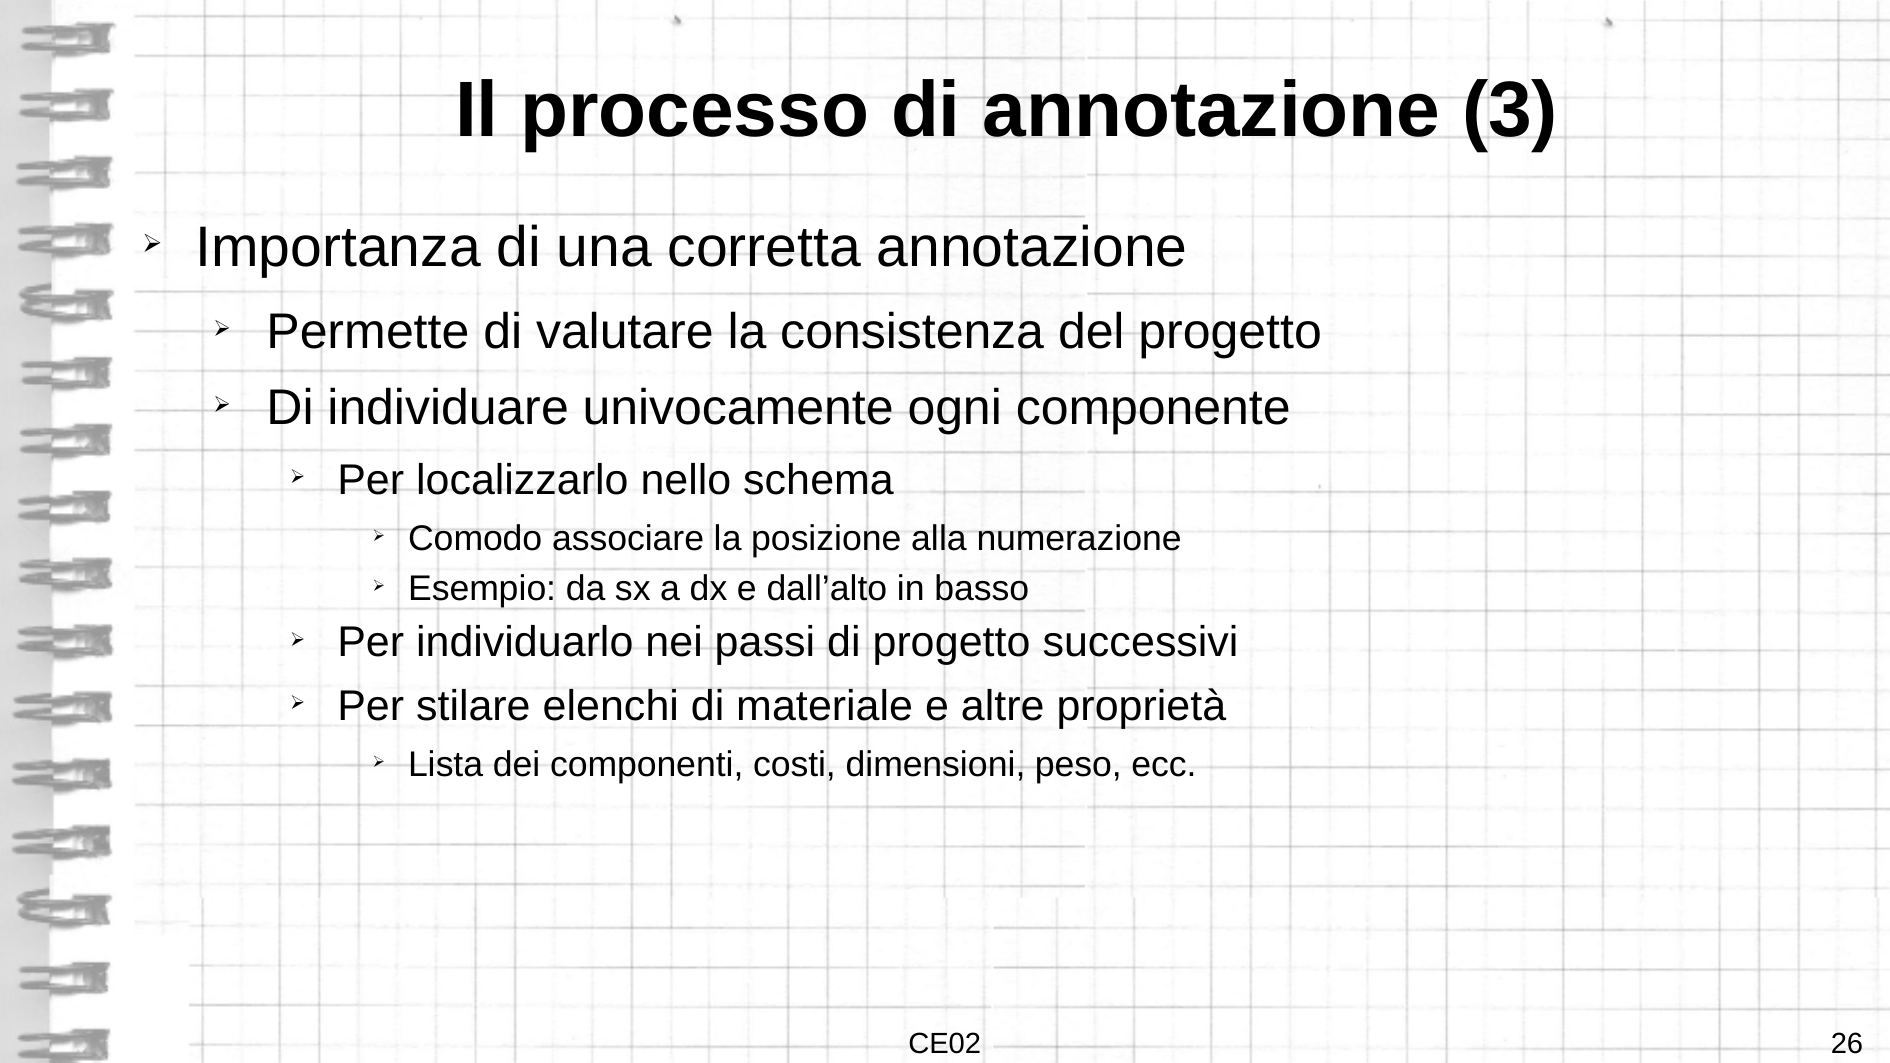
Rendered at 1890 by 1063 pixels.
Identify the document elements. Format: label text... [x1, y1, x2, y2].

title Il processo di annotazione (3) [124, 20, 1890, 198]
list Importanza di una corretta annotazione Permette di valutare la consistenza del progetto Di individuare univocamente ogni componente Per localizzarlo nello schema Comodo associare la posizione alla numerazione Esempio: da sx a dx e dall’alto in basso Per individuarlo nei passi di progetto successivi Per stilare elenchi di materiale e altre proprietà Lista dei componenti, costi, dimensioni, peso, ecc. [124, 214, 1890, 832]
picture [0, 0, 1890, 1063]
